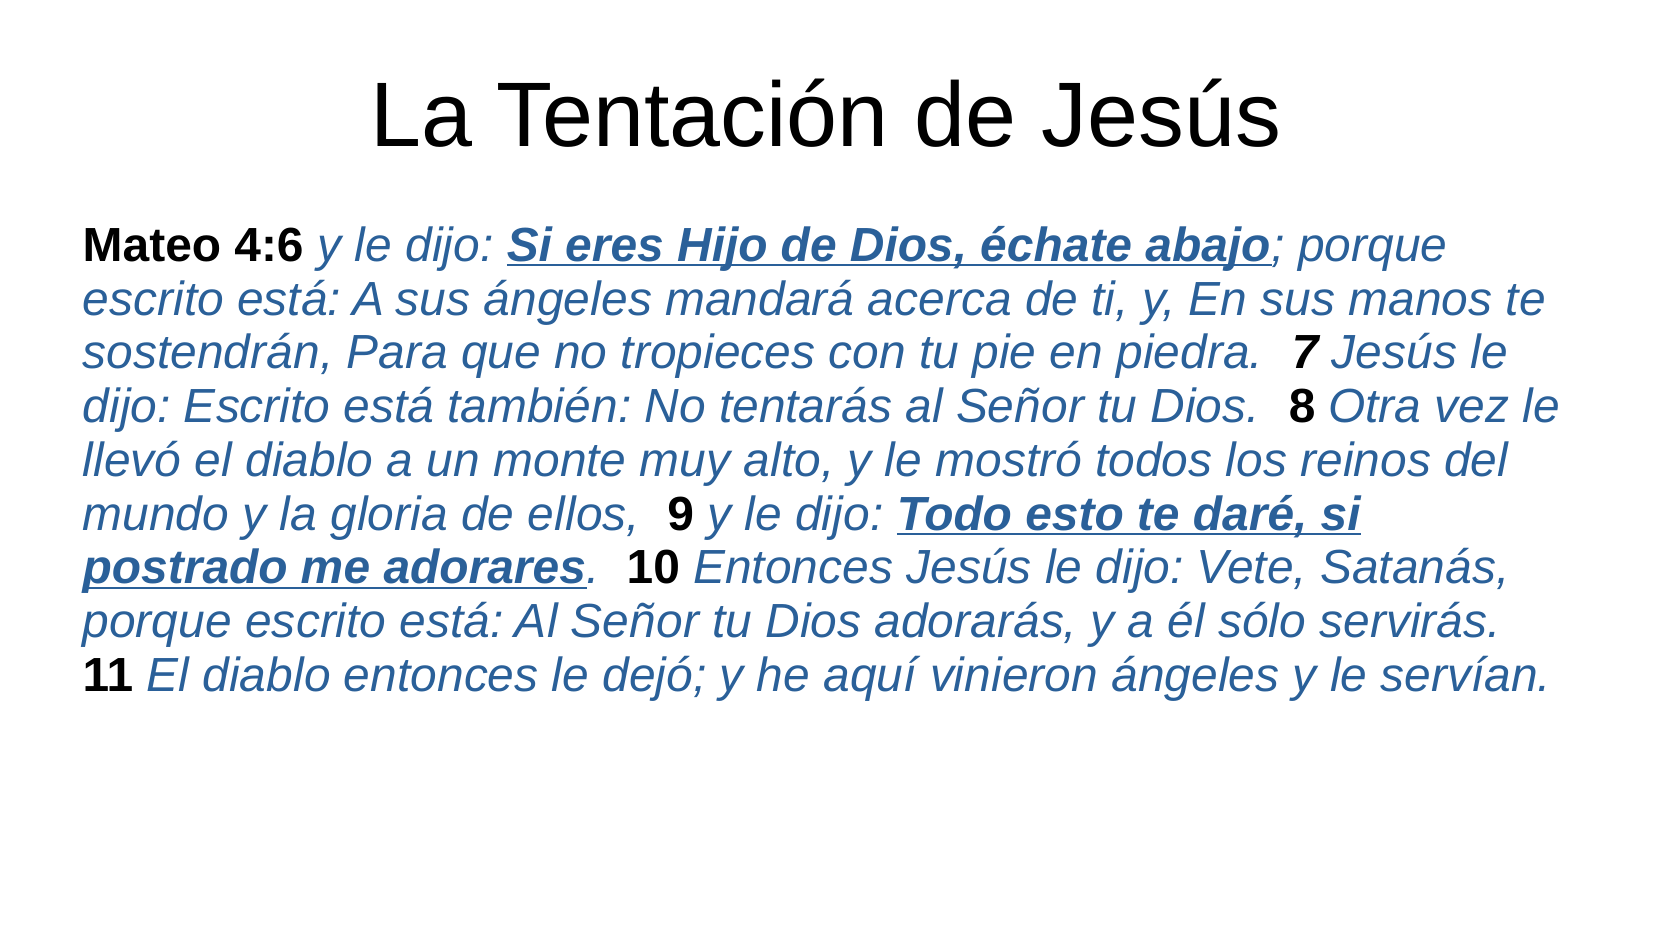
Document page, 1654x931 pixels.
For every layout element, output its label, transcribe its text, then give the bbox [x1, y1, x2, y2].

title La Tentación de Jesús [82, 37, 1571, 193]
list Mateo 4:6 y le dijo: Si eres Hijo de Dios, échate abajo; porque escrito está: A sus ángeles mandará acerca de ti, y, En sus manos te sostendrán, Para que no tropieces con tu pie en piedra. 7 Jesús le dijo: Escrito está también: No tentarás al Señor tu Dios. 8 Otra vez le llevó el diablo a un monte muy alto, y le mostró todos los reinos del mundo y la gloria de ellos, 9 y le dijo: Todo esto te daré, si postrado me adorares. 10 Entonces Jesús le dijo: Vete, Satanás, porque escrito está: Al Señor tu Dios adorarás, y a él sólo servirás. 11 El diablo entonces le dejó; y he aquí vinieron ángeles y le servían. [82, 217, 1571, 758]
